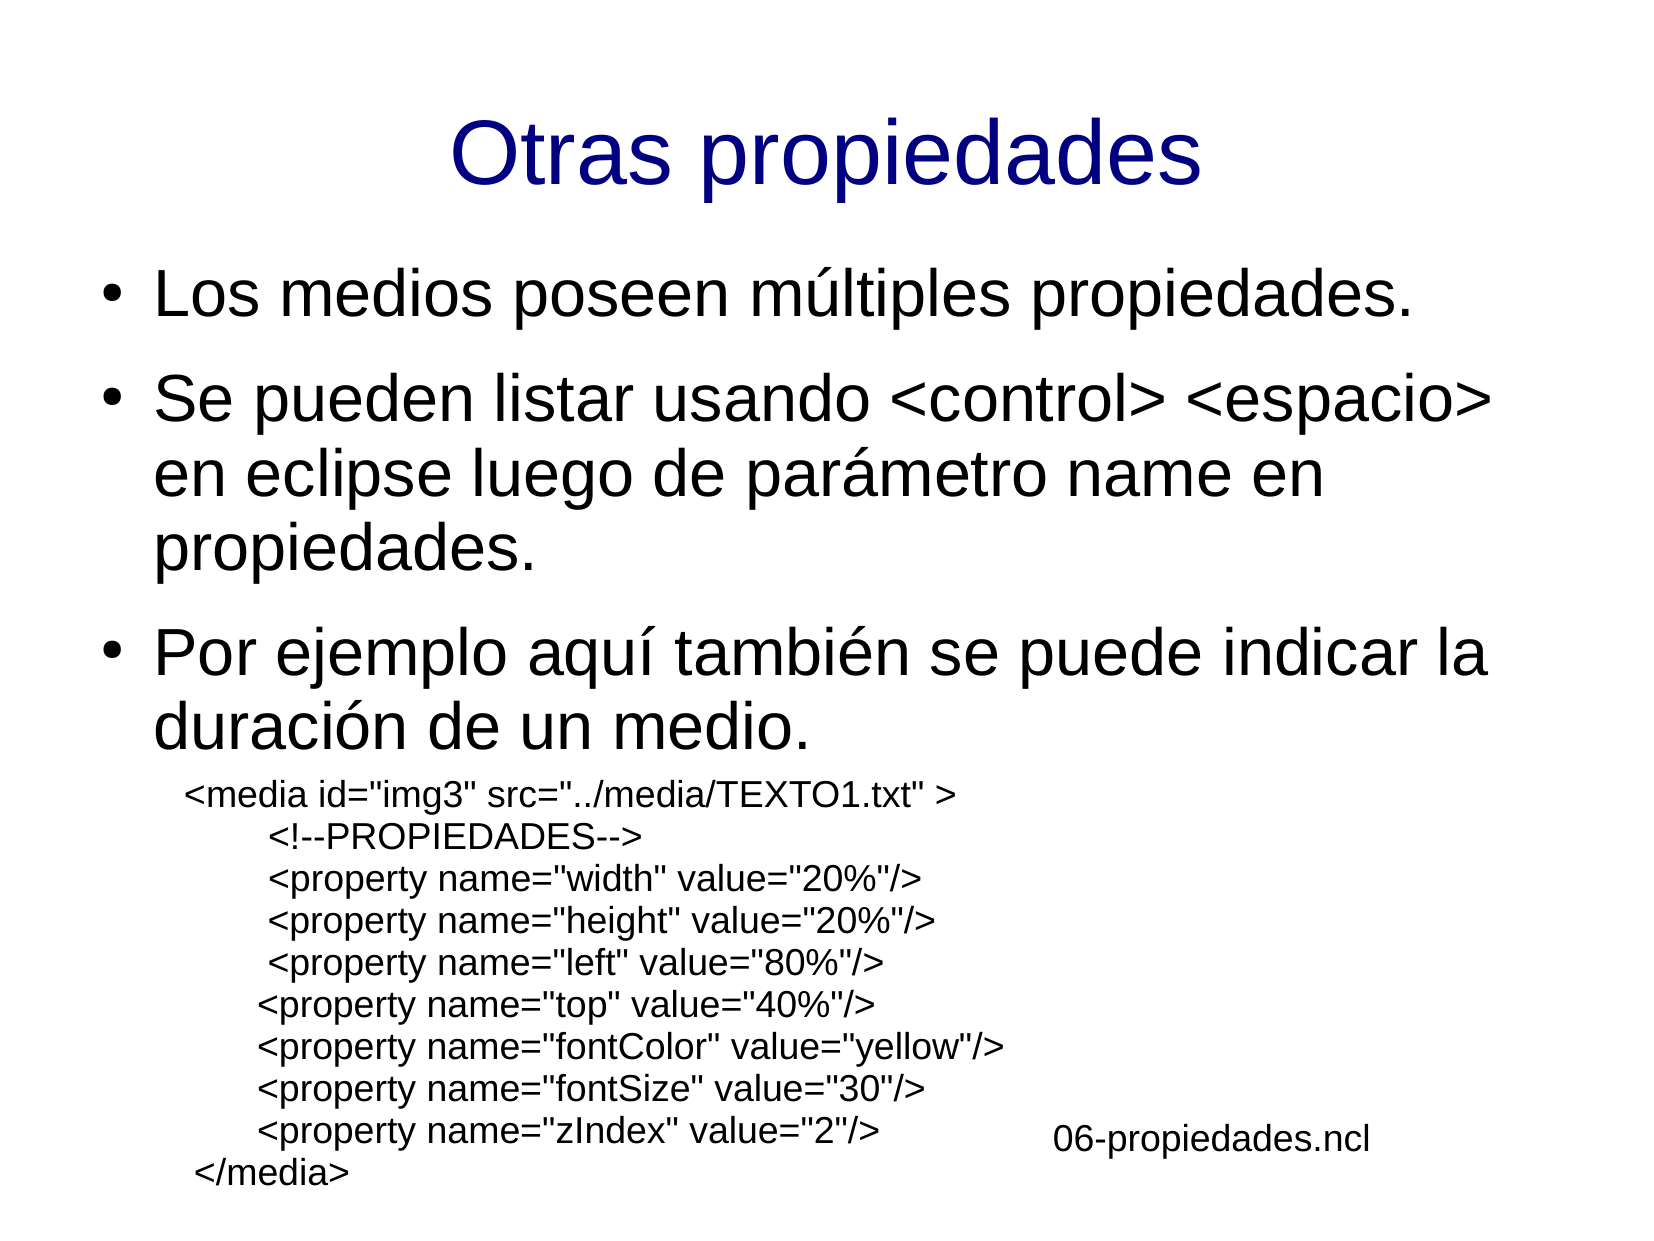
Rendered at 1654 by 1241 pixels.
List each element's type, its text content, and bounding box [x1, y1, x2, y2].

title Otras propiedades [82, 49, 1571, 257]
text_box 06-propiedades.ncl [1038, 1109, 1386, 1167]
text_box <media id="img3" src="../media/TEXTO1.txt" > <!--PROPIEDADES--> <property name="width" value="20%"/> <property name="height" value="20%"/> <property name="left" value="80%"/> <property name="top" value="40%"/> <property name="fontColor" value="yellow"/> <property name="fontSize" value="30"/> <property name="zIndex" value="2"/> </media> [95, 766, 1550, 1201]
list Los medios poseen múltiples propiedades. Se pueden listar usando <control> <espacio> en eclipse luego de parámetro name en propiedades. Por ejemplo aquí también se puede indicar la duración de un medio. [82, 256, 1538, 766]
